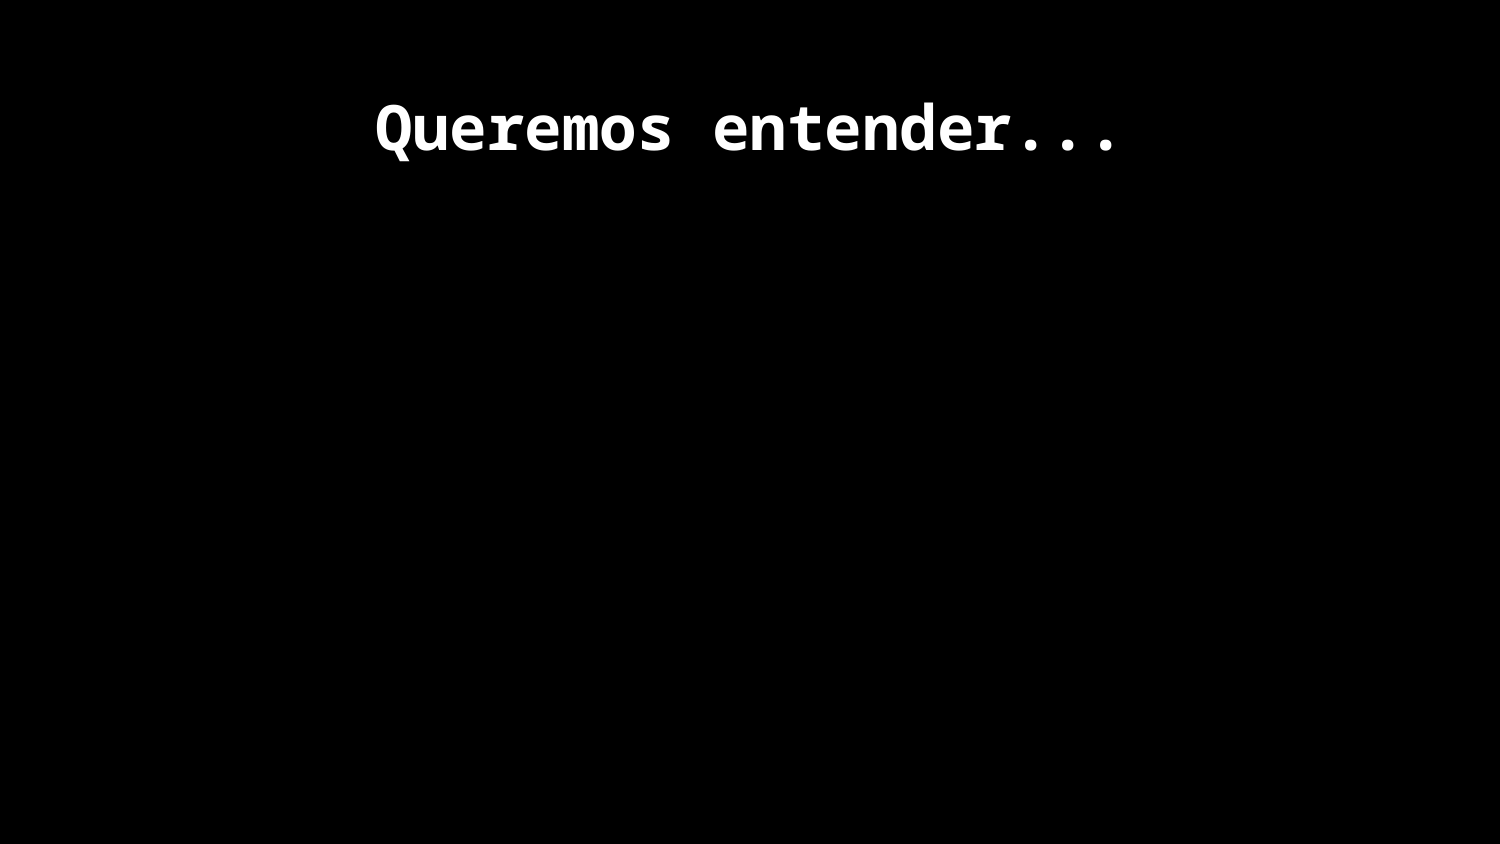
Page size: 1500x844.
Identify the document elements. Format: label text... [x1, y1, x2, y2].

title Queremos entender... [51, 72, 1449, 167]
